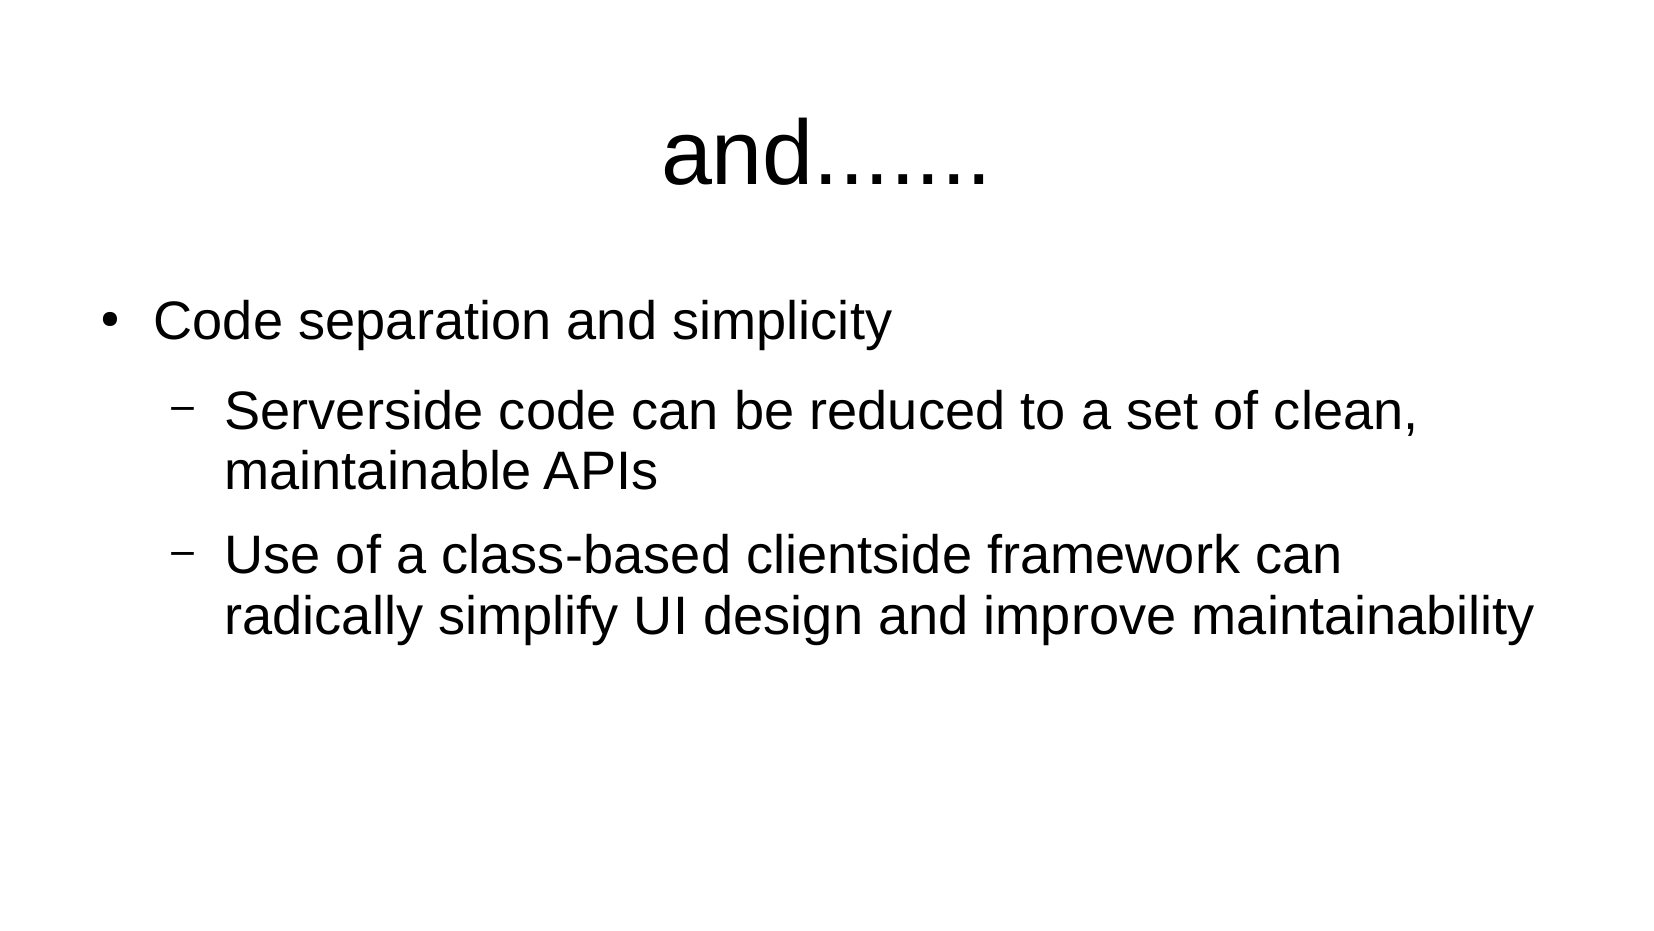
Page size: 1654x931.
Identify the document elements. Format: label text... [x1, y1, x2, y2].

title and....... [82, 49, 1571, 257]
list Code separation and simplicity Serverside code can be reduced to a set of clean, maintainable APIs Use of a class-based clientside framework can radically simplify UI design and improve maintainability [82, 290, 1538, 931]
